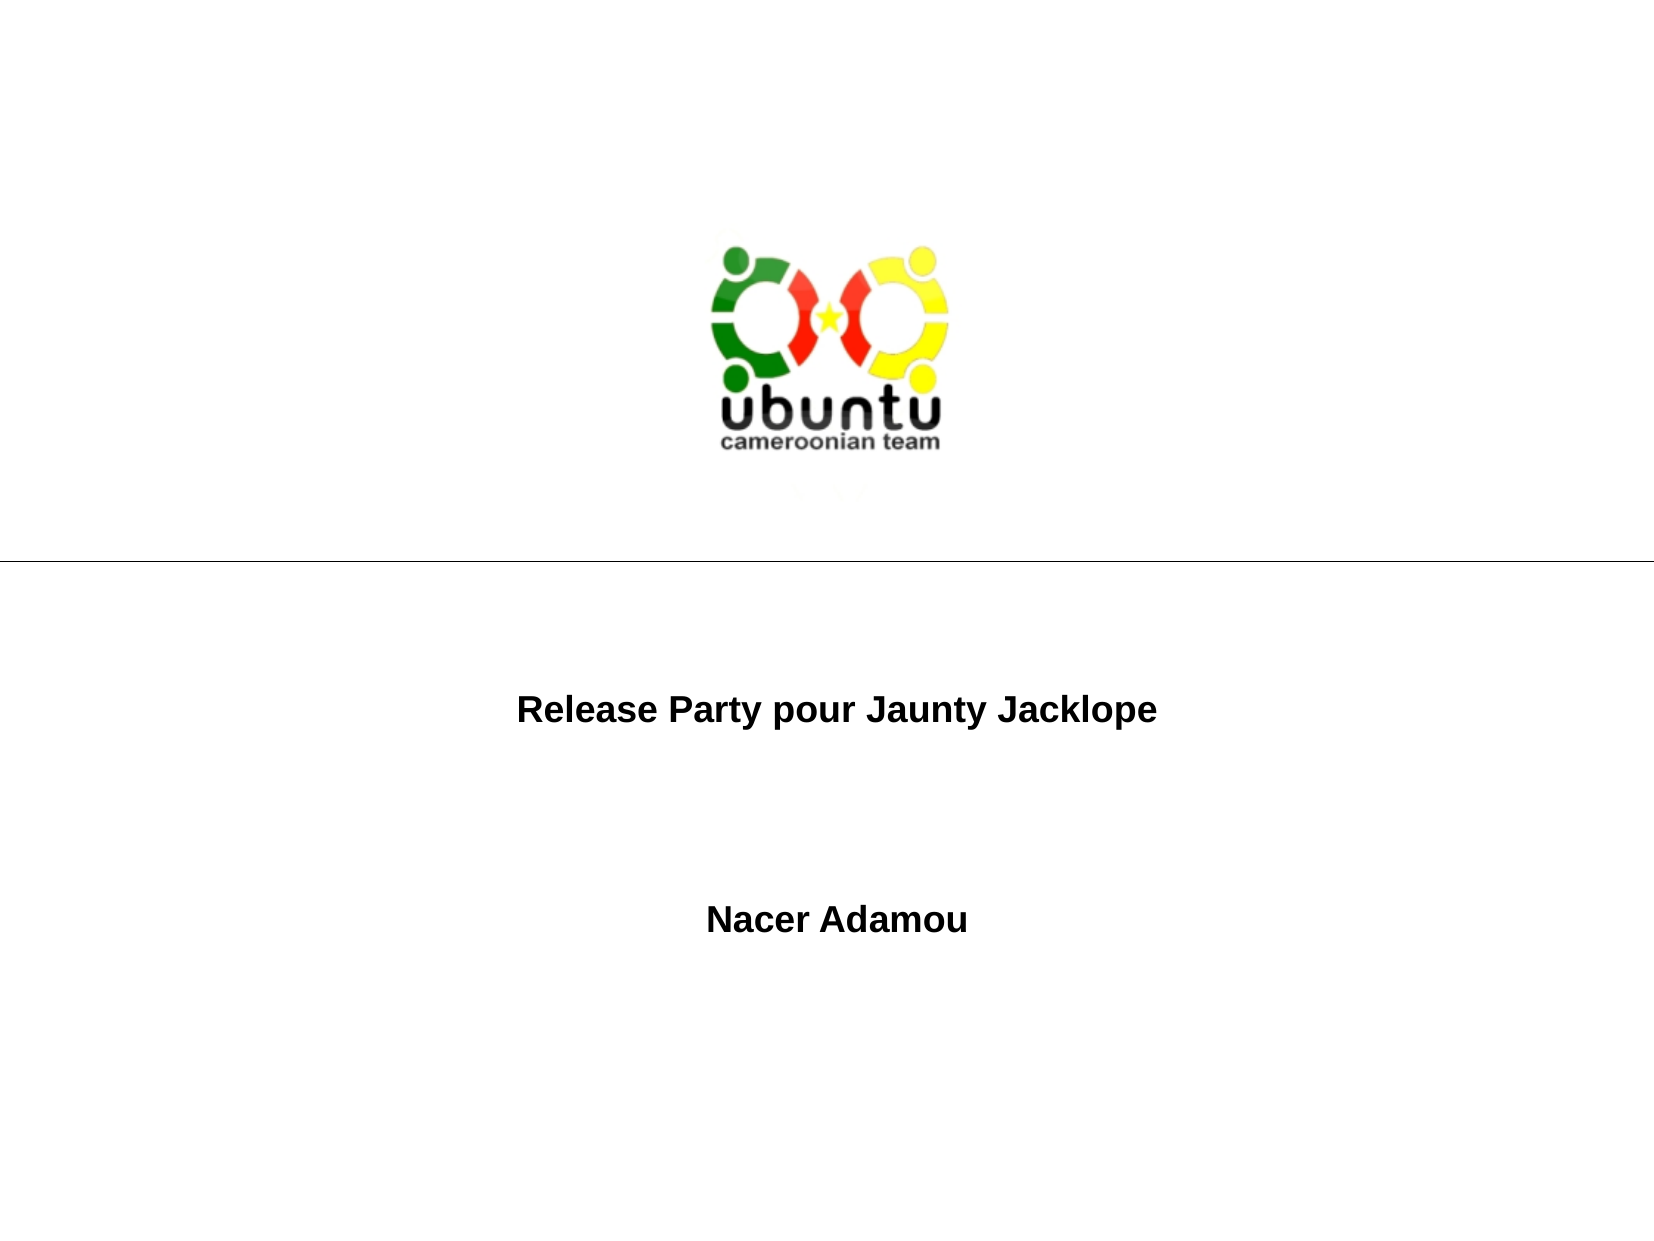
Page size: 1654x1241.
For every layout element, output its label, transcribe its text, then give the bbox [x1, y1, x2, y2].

picture [692, 206, 975, 502]
text_box Release Party pour Jaunty Jacklope Nacer Adamou [501, 681, 1173, 949]
